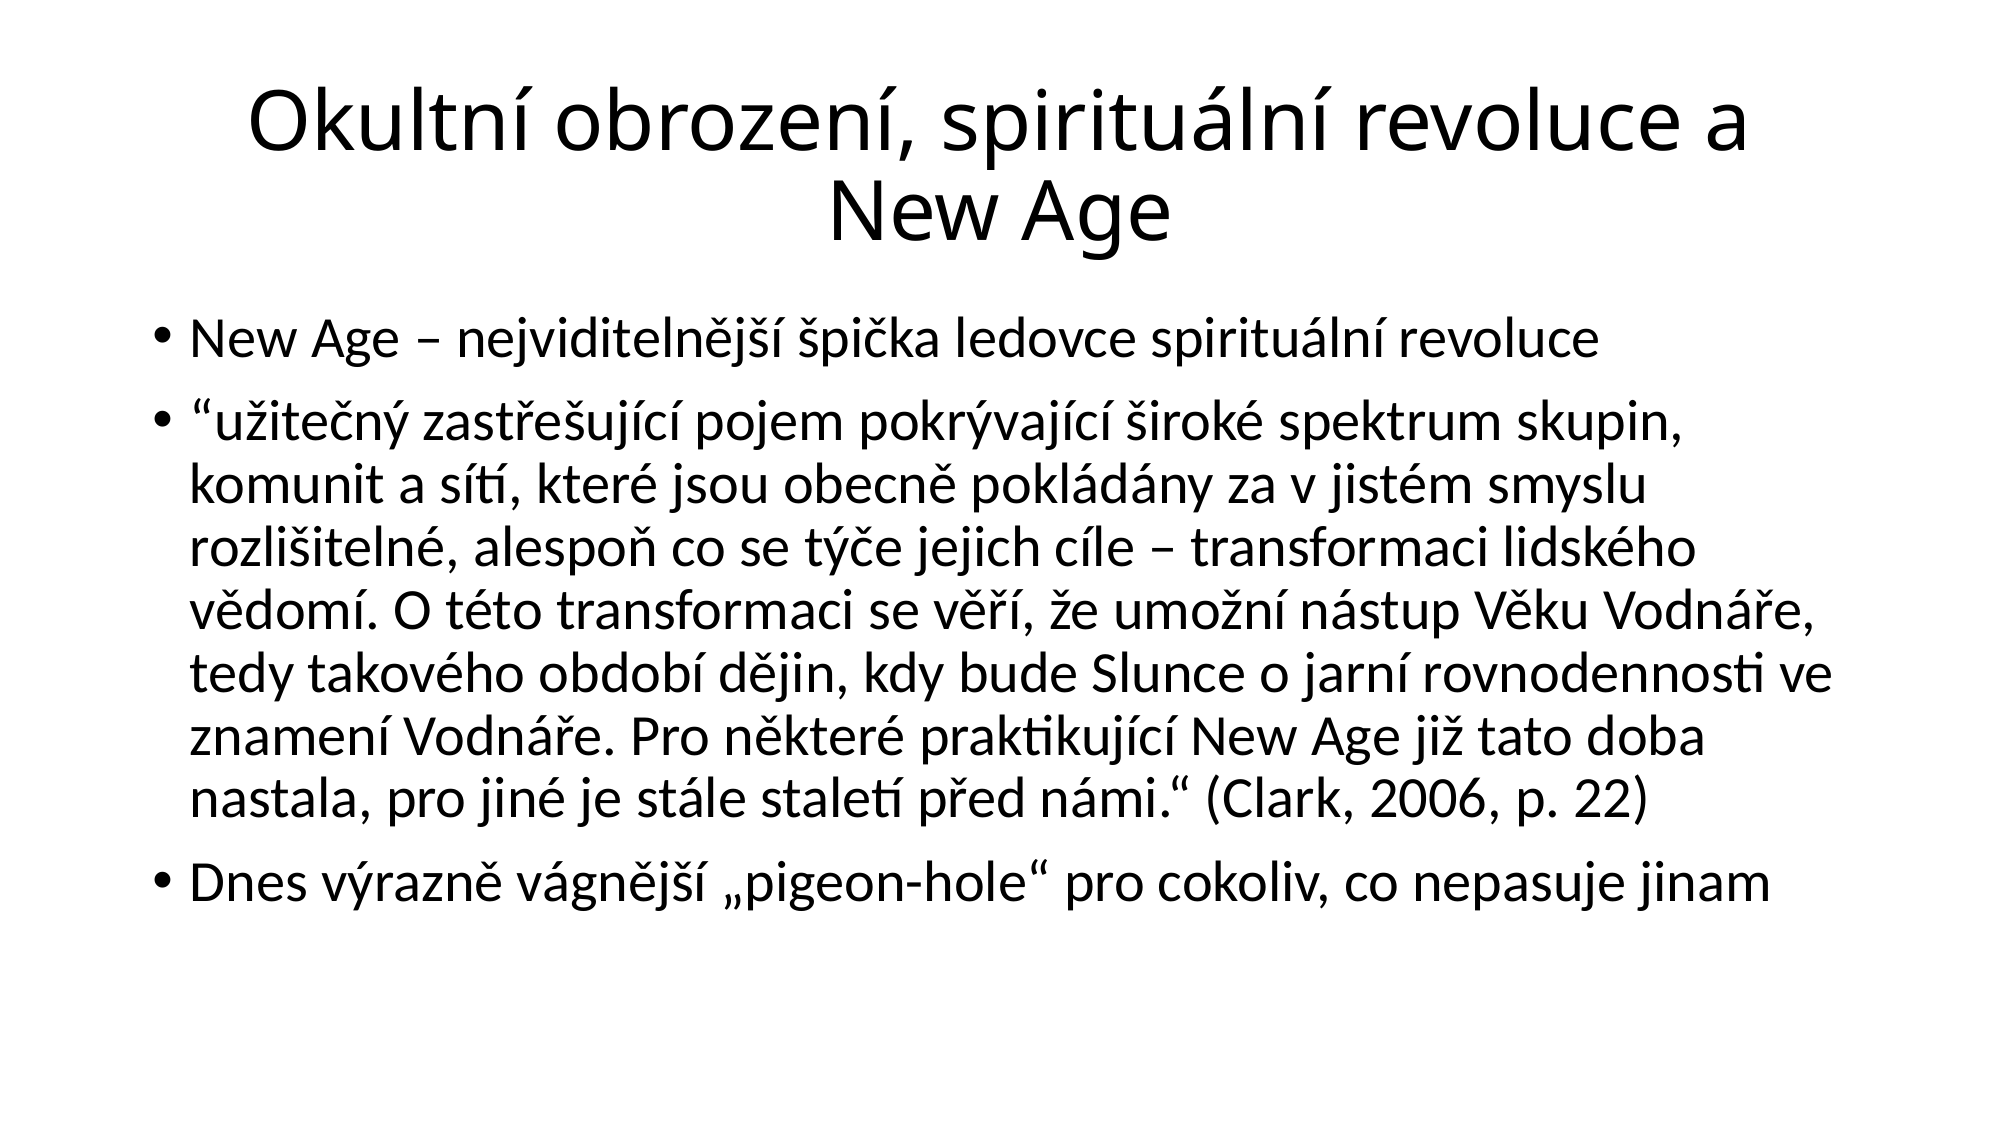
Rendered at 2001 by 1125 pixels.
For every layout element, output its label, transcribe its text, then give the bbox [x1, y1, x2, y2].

list New Age – nejviditelnější špička ledovce spirituální revoluce “užitečný zastřešující pojem pokrývající široké spektrum skupin, komunit a sítí, které jsou obecně pokládány za v jistém smyslu rozlišitelné, alespoň co se týče jejich cíle – transformaci lidského vědomí. O této transformaci se věří, že umožní nástup Věku Vodnáře, tedy takového období dějin, kdy bude Slunce o jarní rovnodennosti ve znamení Vodnáře. Pro některé praktikující New Age již tato doba nastala, pro jiné je stále staletí před námi.“ (Clark, 2006, p. 22) Dnes výrazně vágnější „pigeon-hole“ pro cokoliv, co nepasuje jinam [137, 299, 1863, 1014]
title Okultní obrození, spirituální revoluce a New Age [137, 59, 1863, 278]
